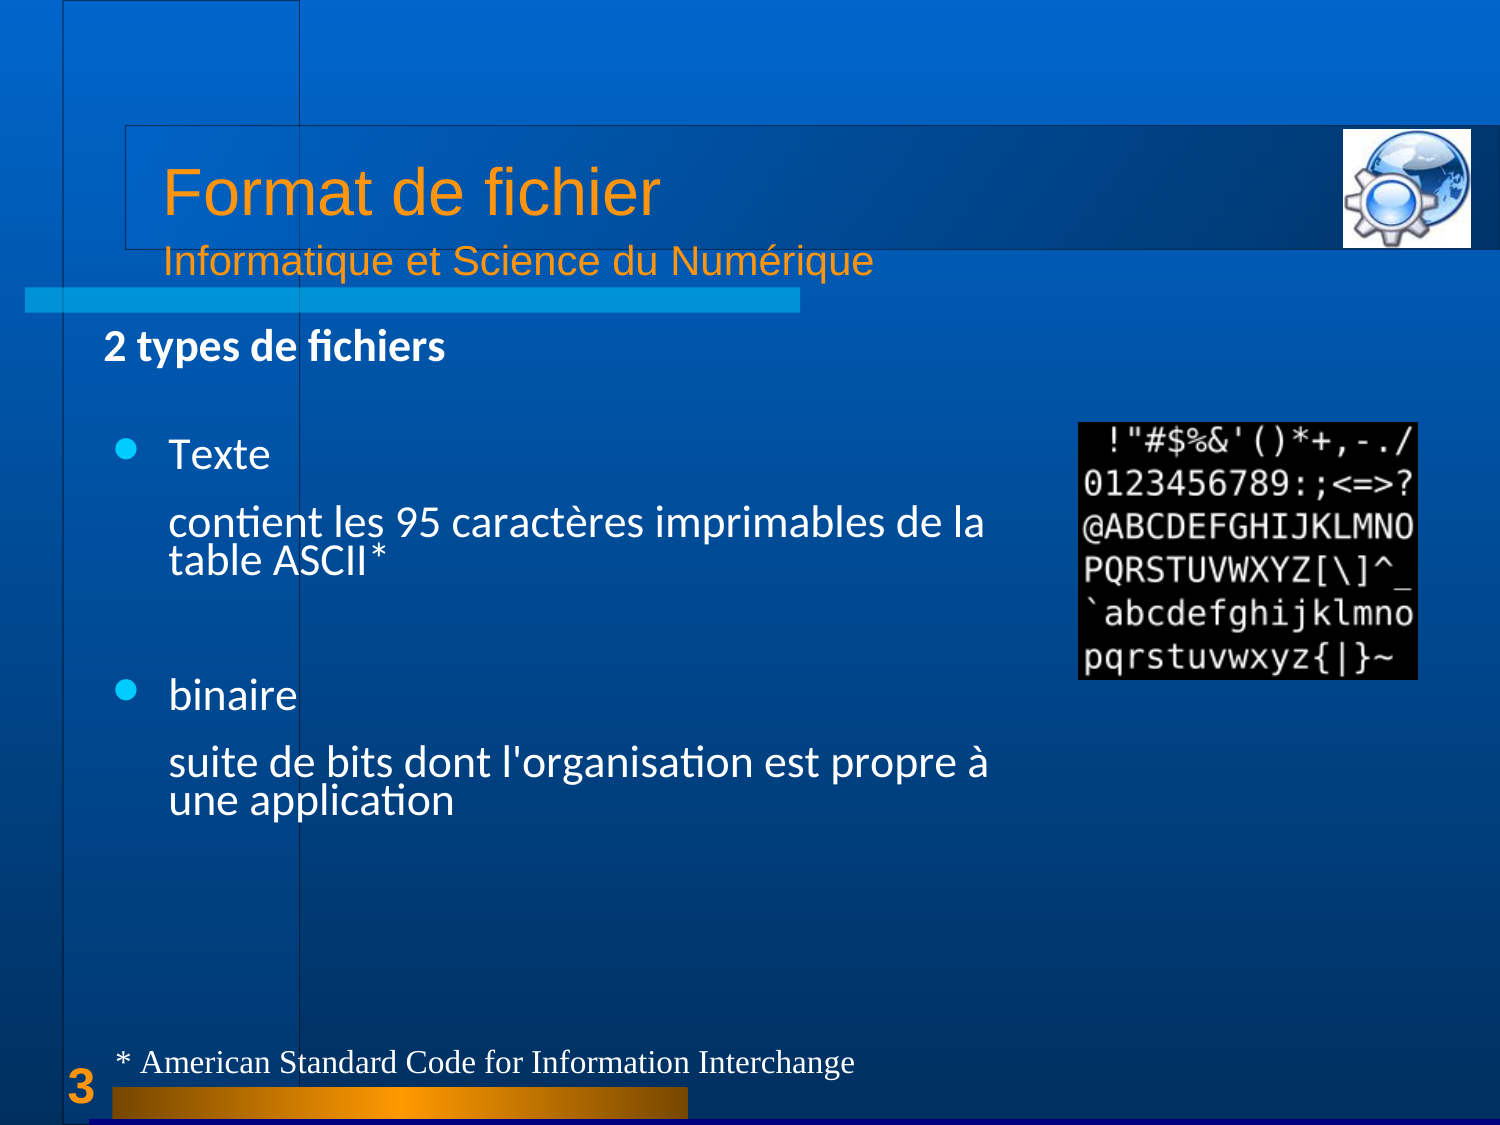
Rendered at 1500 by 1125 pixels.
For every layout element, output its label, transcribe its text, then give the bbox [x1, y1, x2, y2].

picture [1343, 129, 1471, 248]
text_box * American Standard Code for Information Interchange [100, 1036, 1182, 1090]
text_box Texte contient les 95 caractères imprimables de la table ASCII* binaire suite de bits dont l'organisation est propre à une application [112, 439, 1063, 947]
picture [1078, 422, 1418, 680]
text_box 2 types de fichiers [88, 319, 1300, 409]
